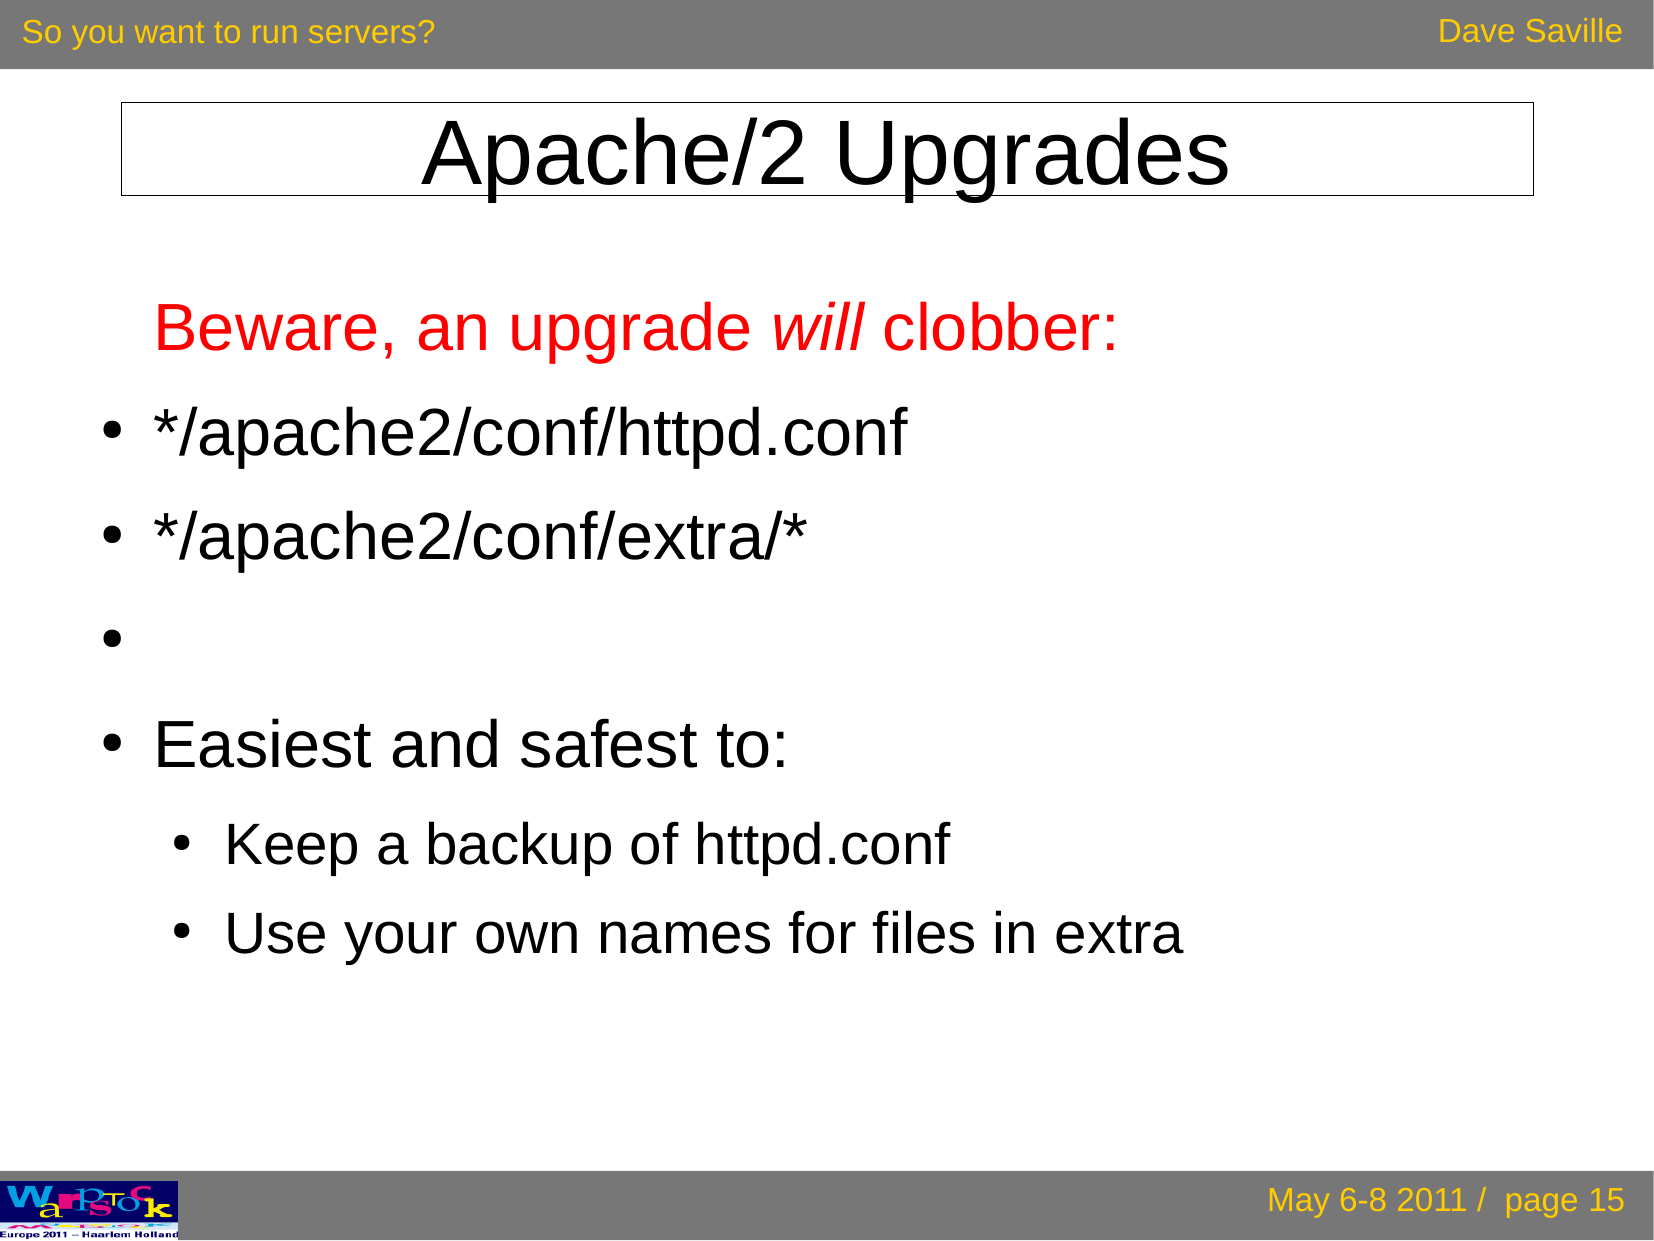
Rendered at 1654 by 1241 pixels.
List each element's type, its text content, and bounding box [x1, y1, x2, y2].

title Apache/2 Upgrades [82, 56, 1571, 250]
picture [0, 1181, 178, 1241]
list Beware, an upgrade will clobber: */apache2/conf/httpd.conf */apache2/conf/extra/* Easiest and safest to: Keep a backup of httpd.conf Use your own names for files in extra [82, 290, 1571, 1109]
